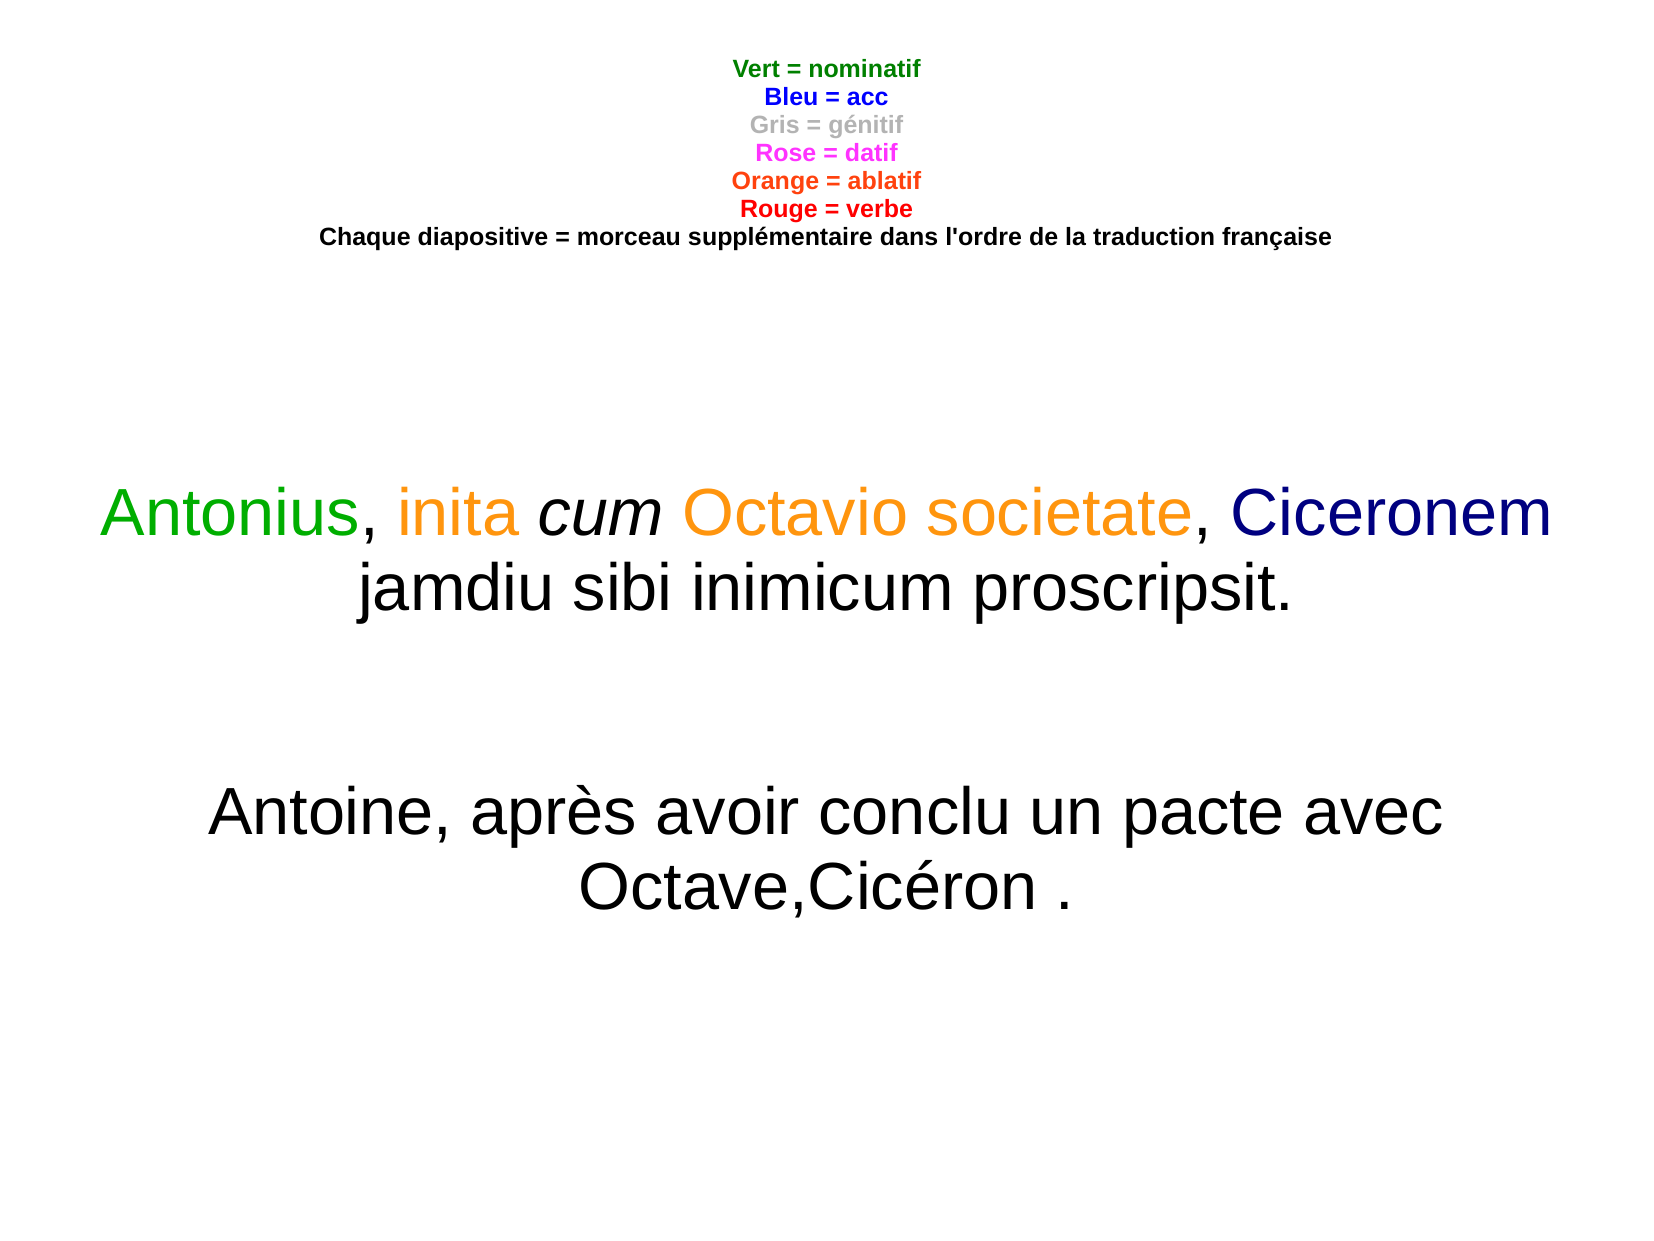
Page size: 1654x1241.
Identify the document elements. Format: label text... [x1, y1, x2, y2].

subtitle Antonius, inita cum Octavio societate, Ciceronem jamdiu sibi inimicum proscripsit. Antoine, après avoir conclu un pacte avec Octave,Cicéron . [82, 290, 1571, 1109]
title Vert = nominatif Bleu = acc Gris = génitif Rose = datif Orange = ablatif Rouge = verbe Chaque diapositive = morceau supplémentaire dans l'ordre de la traduction française [82, 49, 1571, 257]
